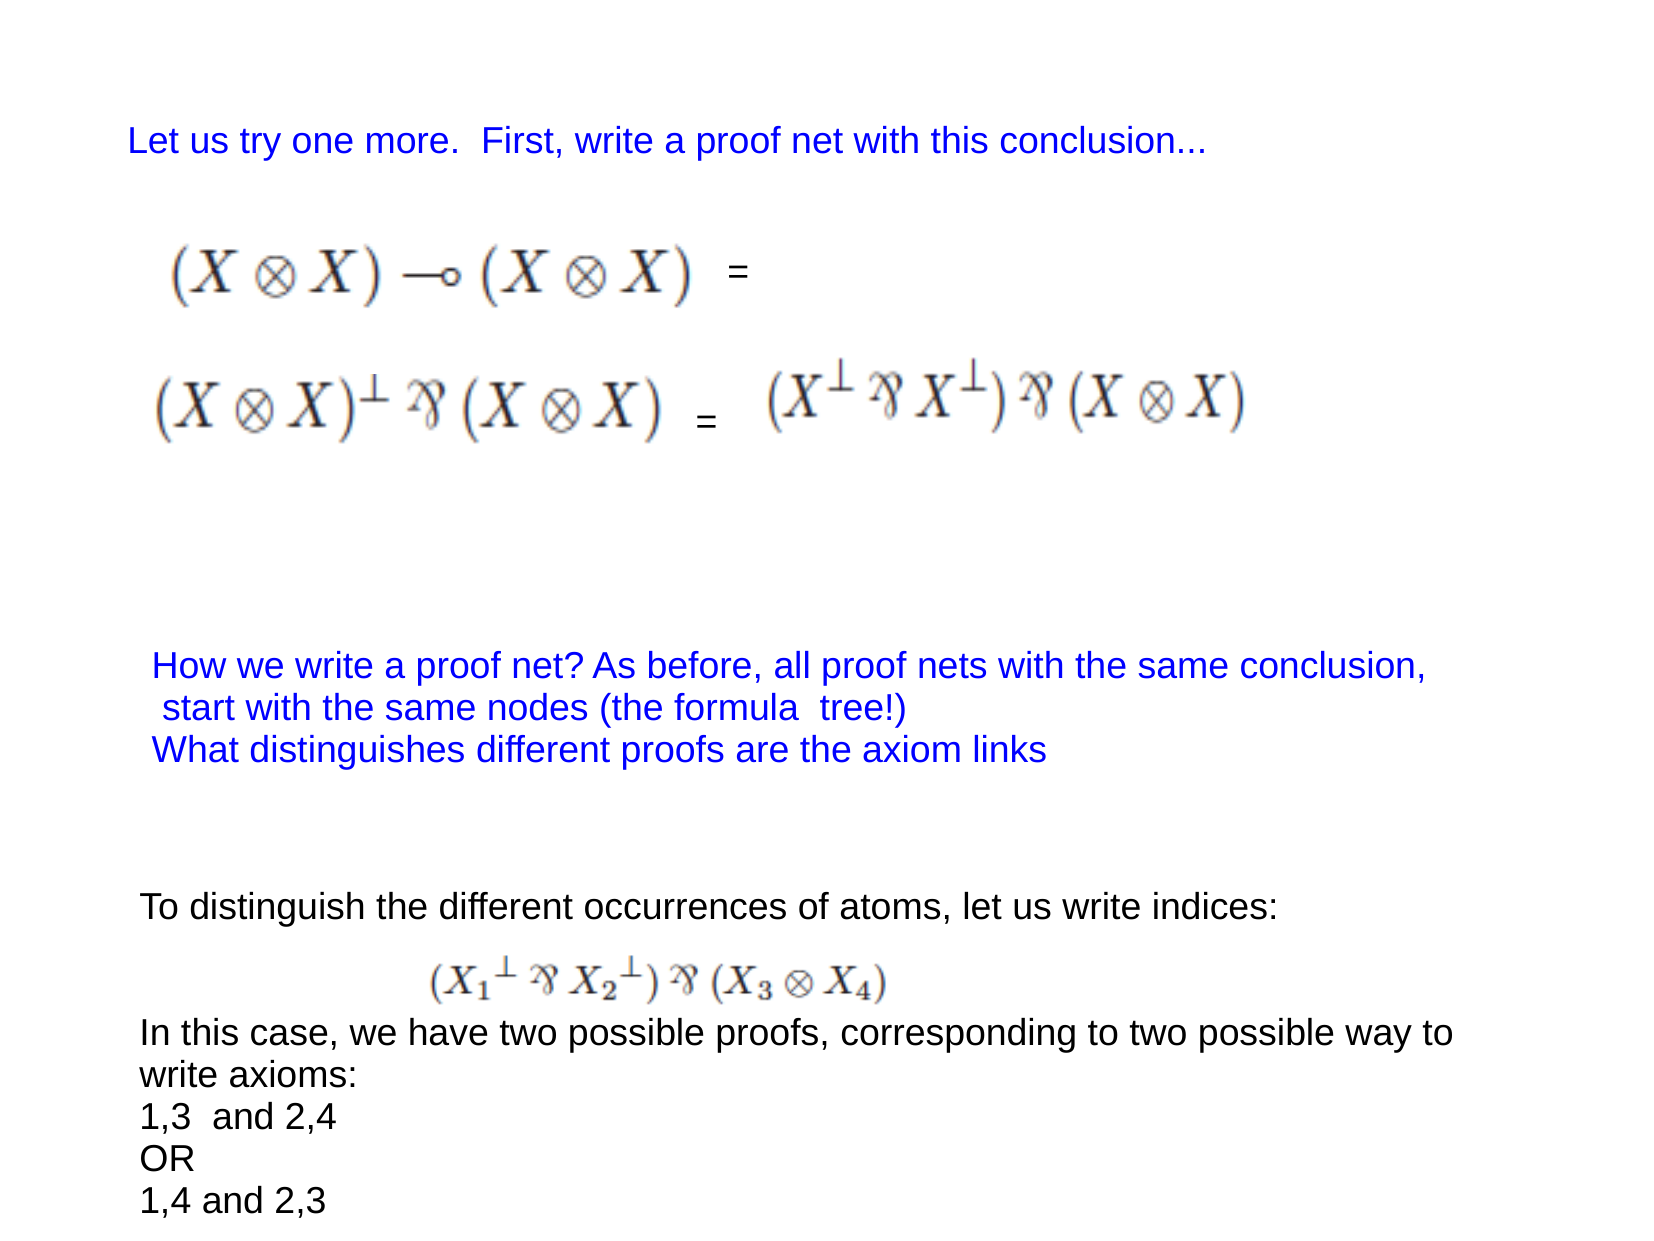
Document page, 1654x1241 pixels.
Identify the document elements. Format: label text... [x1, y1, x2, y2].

text_box Let us try one more. First, write a proof net with this conclusion... [112, 112, 1224, 170]
picture [412, 933, 913, 1013]
text_box To distinguish the different occurrences of atoms, let us write indices: In this case, we have two possible proofs, corresponding to two possible way to write axioms: 1,3 and 2,4 OR 1,4 and 2,3 [124, 878, 1482, 1229]
picture [150, 374, 688, 451]
picture [148, 224, 1276, 451]
text_box How we write a proof net? As before, all proof nets with the same conclusion, start with the same nodes (the formula tree!) What distinguishes different proofs are the axiom links [136, 637, 1445, 821]
text_box = [712, 243, 775, 301]
text_box = [680, 393, 733, 451]
